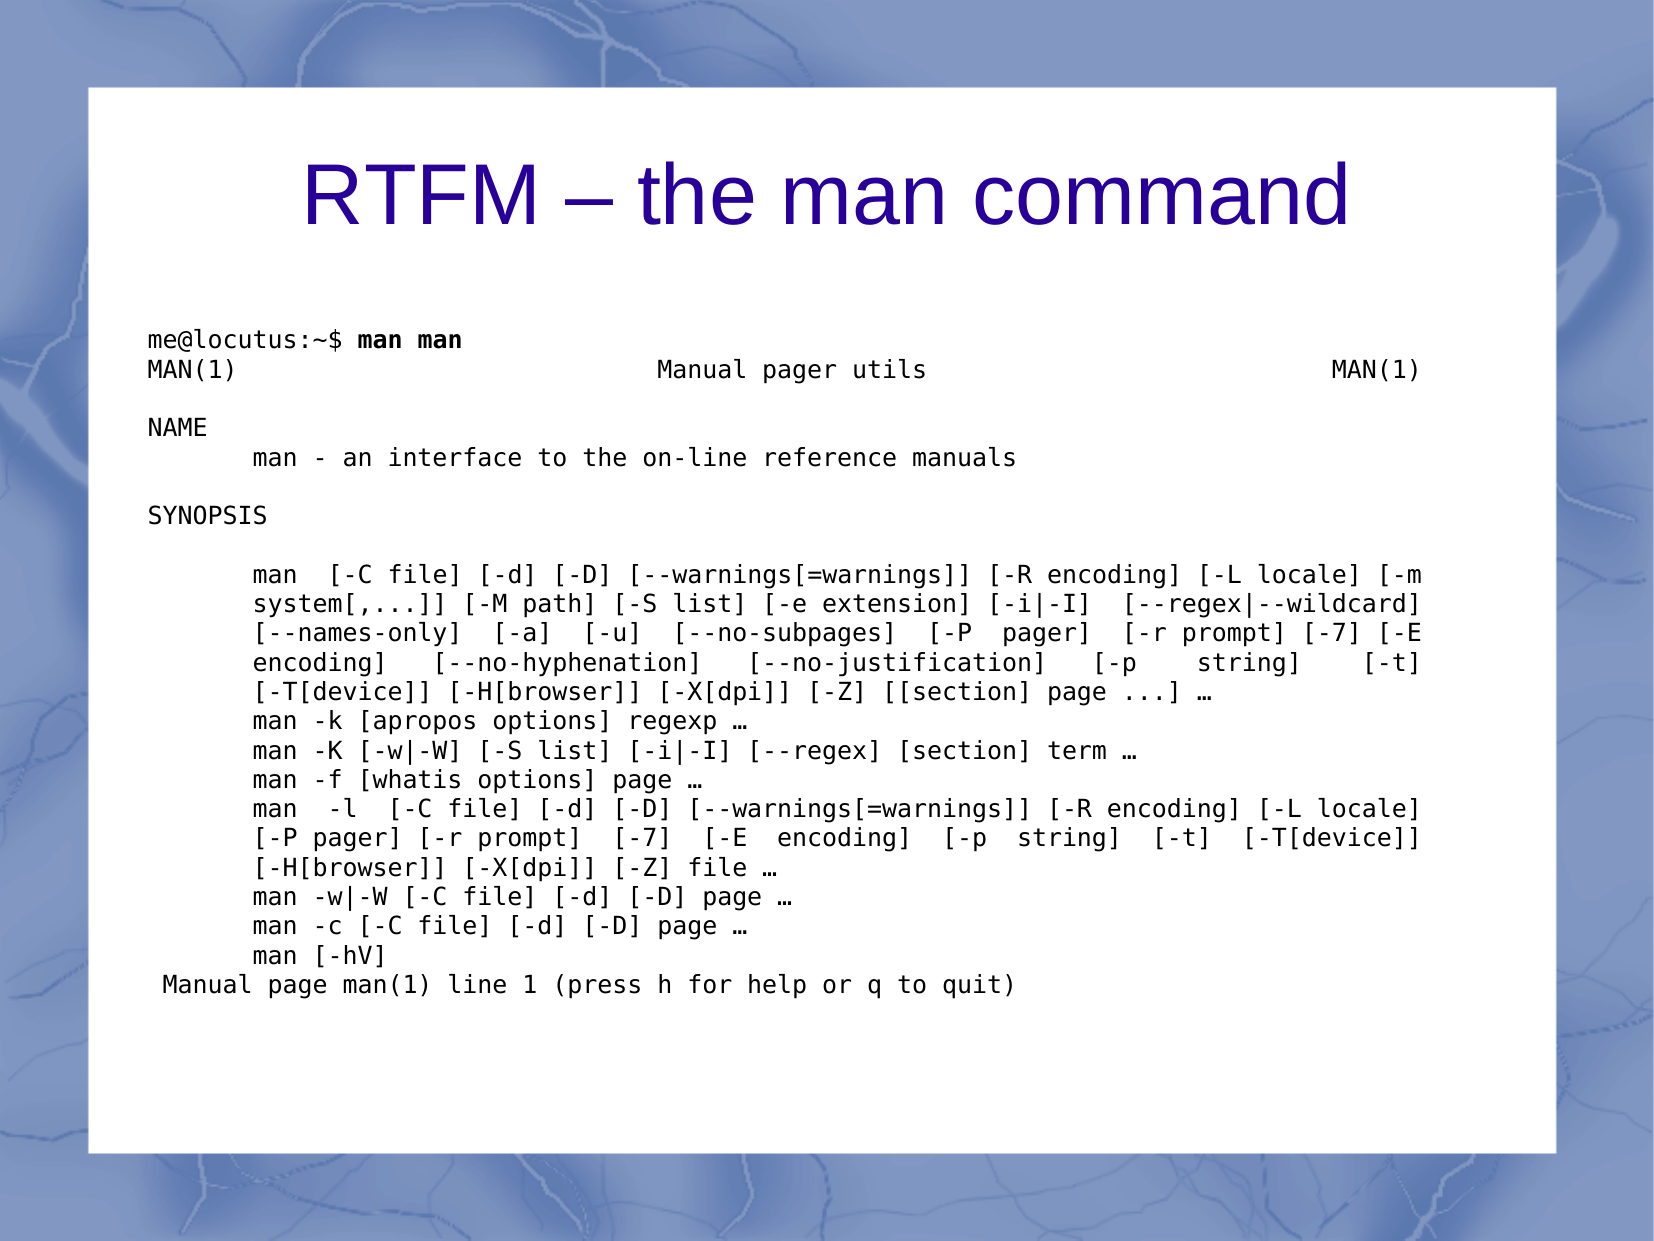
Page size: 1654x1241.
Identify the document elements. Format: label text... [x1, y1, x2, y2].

list me@locutus:~$ man man MAN(1) Manual pager utils MAN(1) NAME man - an interface to the on-line reference manuals SYNOPSIS man [-C file] [-d] [-D] [--warnings[=warnings]] [-R encoding] [-L locale] [-m system[,...]] [-M path] [-S list] [-e extension] [-i|-I] [--regex|--wildcard] [--names-only] [-a] [-u] [--no-subpages] [-P pager] [-r prompt] [-7] [-E encoding] [--no-hyphenation] [--no-justification] [-p string] [-t] [-T[device]] [-H[browser]] [-X[dpi]] [-Z] [[section] page ...] … man -k [apropos options] regexp … man -K [-w|-W] [-S list] [-i|-I] [--regex] [section] term … man -f [whatis options] page … man -l [-C file] [-d] [-D] [--warnings[=warnings]] [-R encoding] [-L locale] [-P pager] [-r prompt] [-7] [-E encoding] [-p string] [-t] [-T[device]] [-H[browser]] [-X[dpi]] [-Z] file … man -w|-W [-C file] [-d] [-D] page … man -c [-C file] [-d] [-D] page … man [-hV] Manual page man(1) line 1 (press h for help or q to quit) [147, 325, 1506, 1145]
picture [0, 0, 1654, 1241]
title RTFM – the man command [118, 90, 1536, 298]
